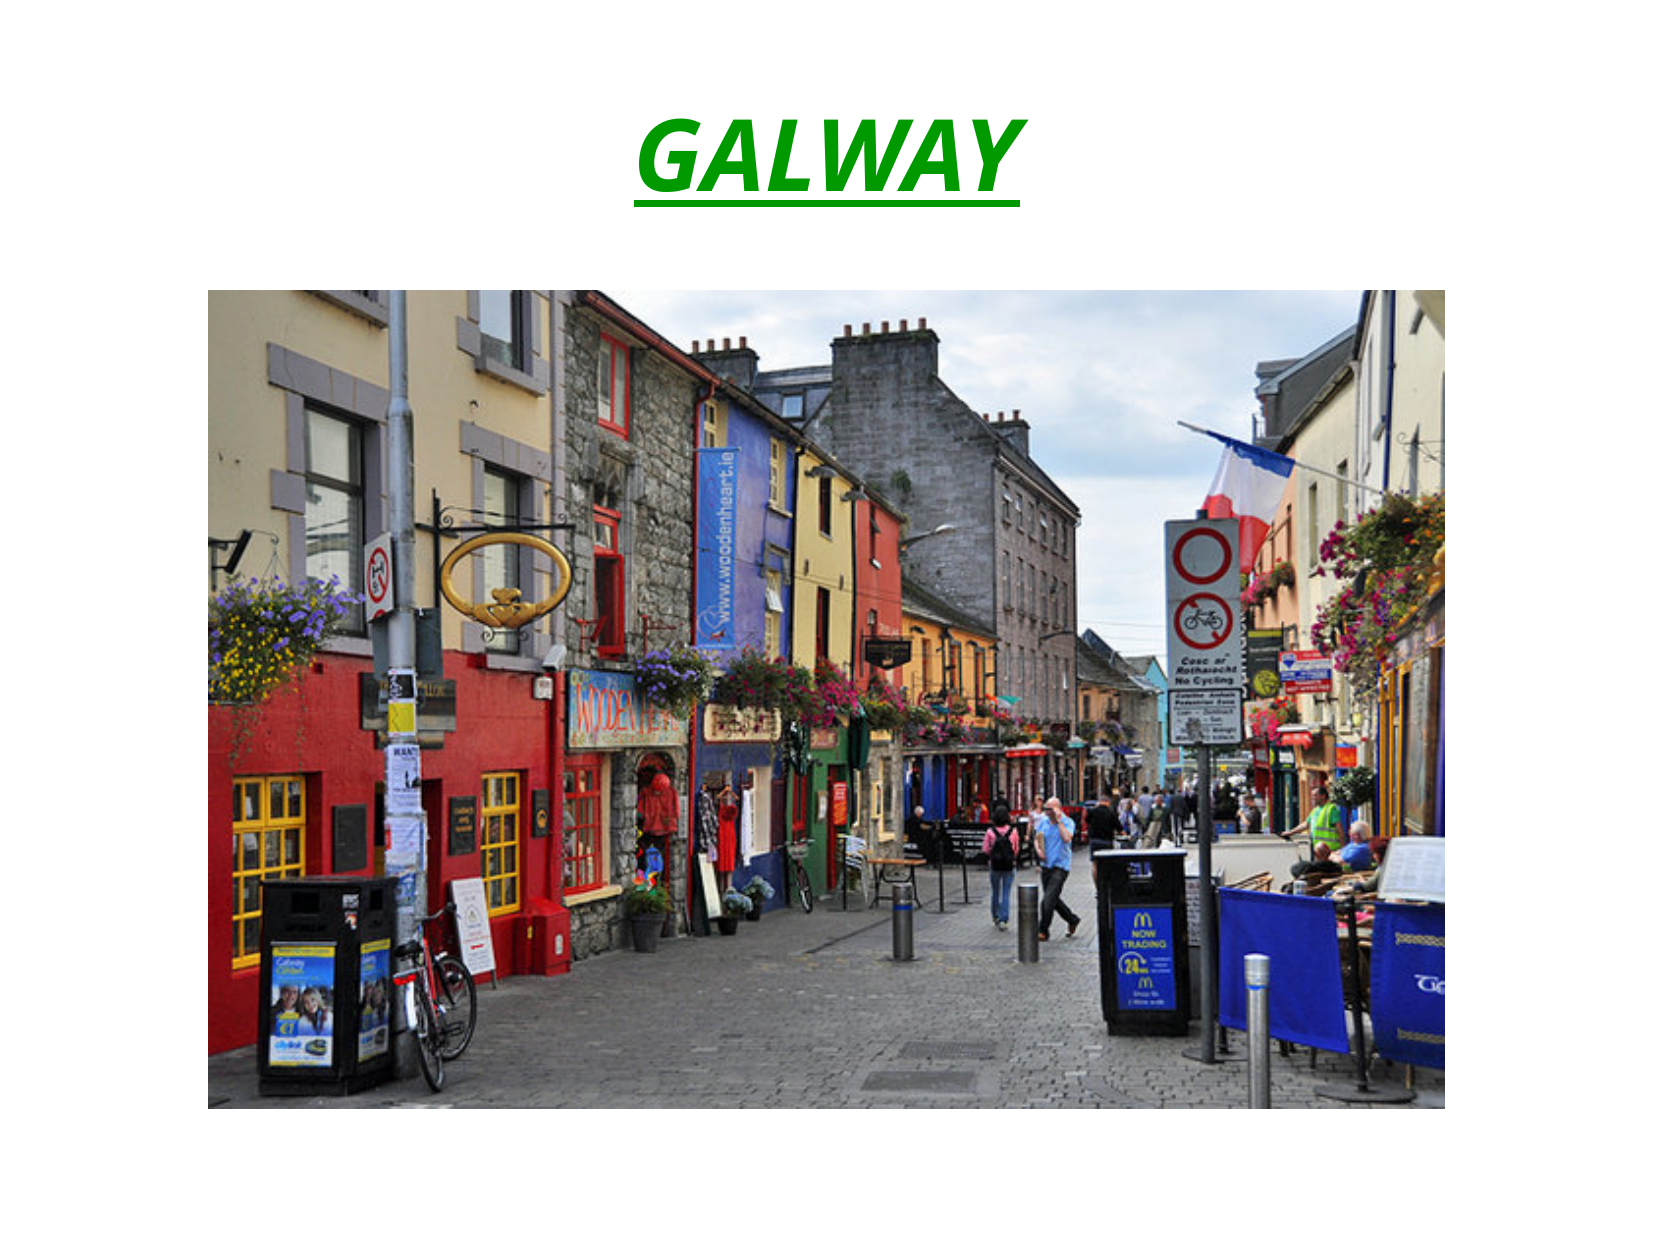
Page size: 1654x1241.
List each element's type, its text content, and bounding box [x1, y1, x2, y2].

title GALWAY [82, 49, 1571, 257]
picture [208, 290, 1445, 1109]
